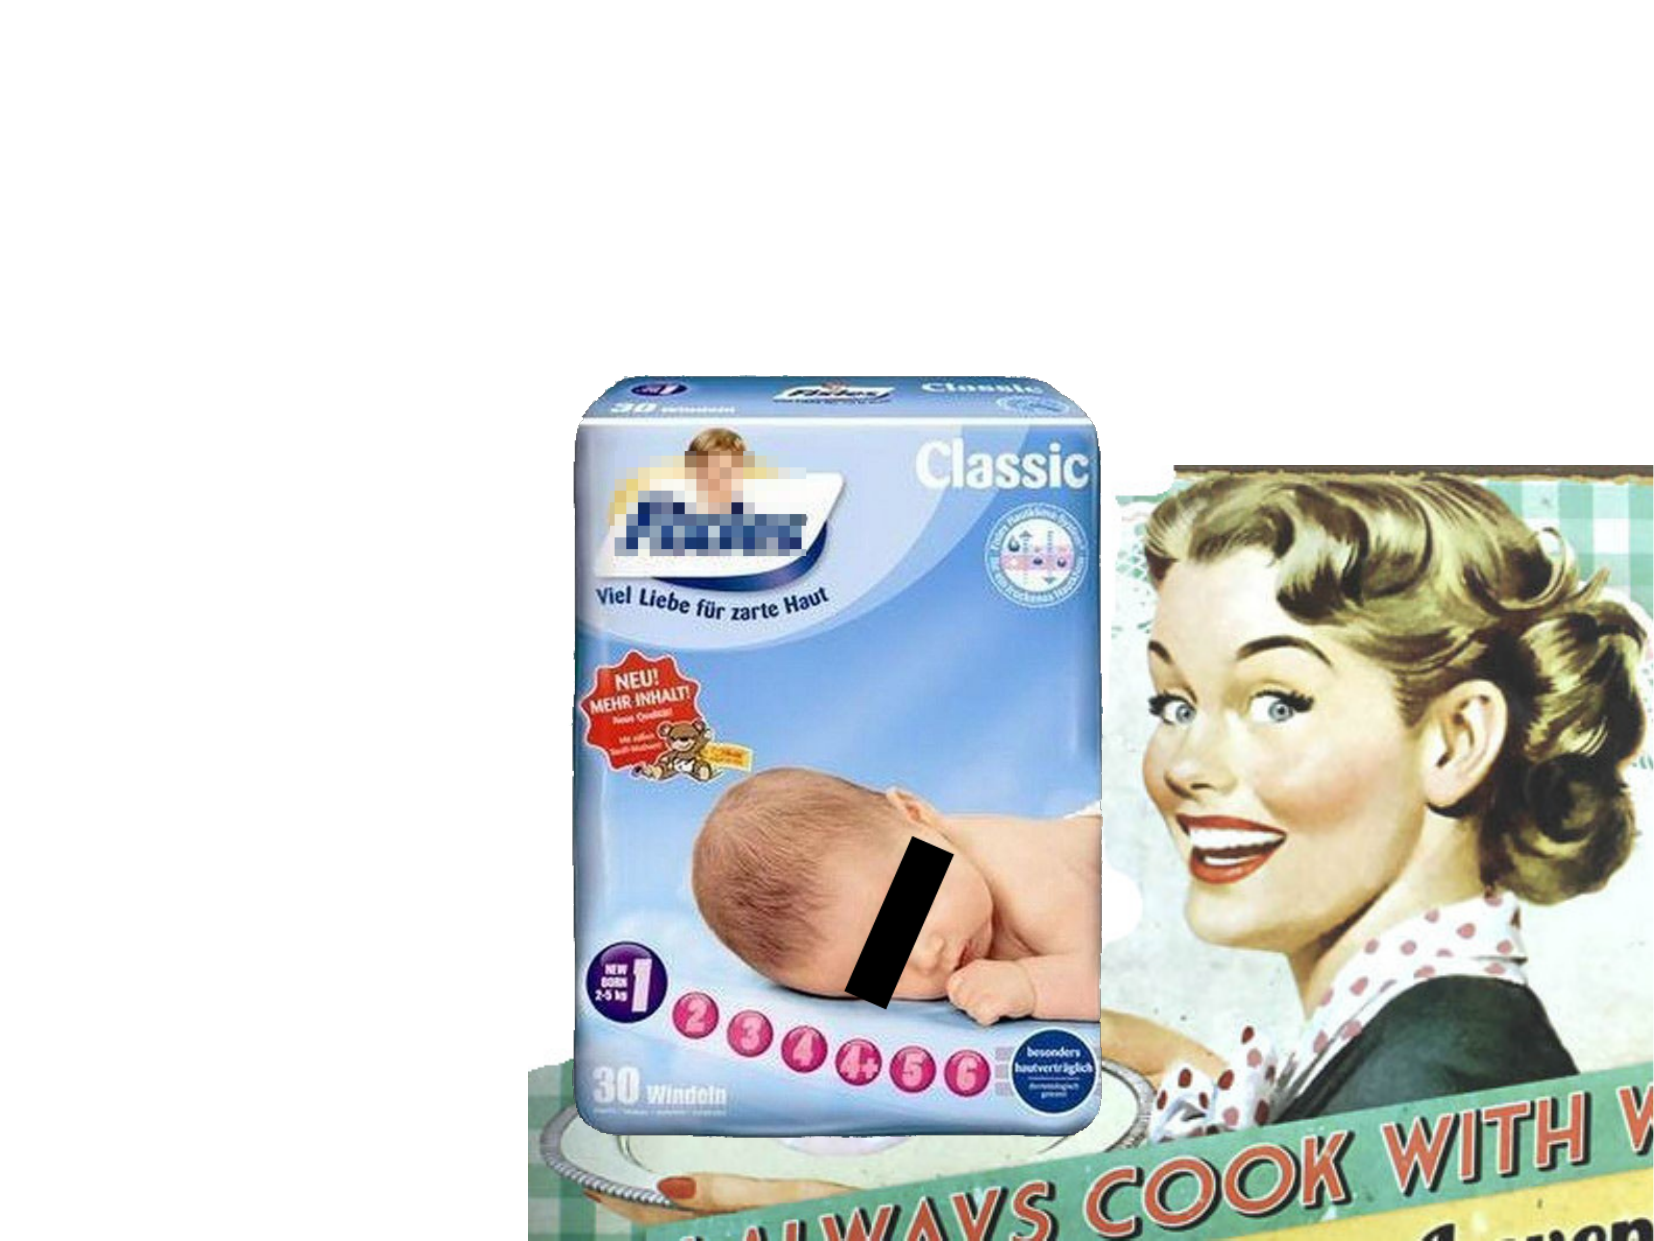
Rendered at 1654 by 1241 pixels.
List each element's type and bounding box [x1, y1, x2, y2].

picture [528, 374, 1654, 1241]
